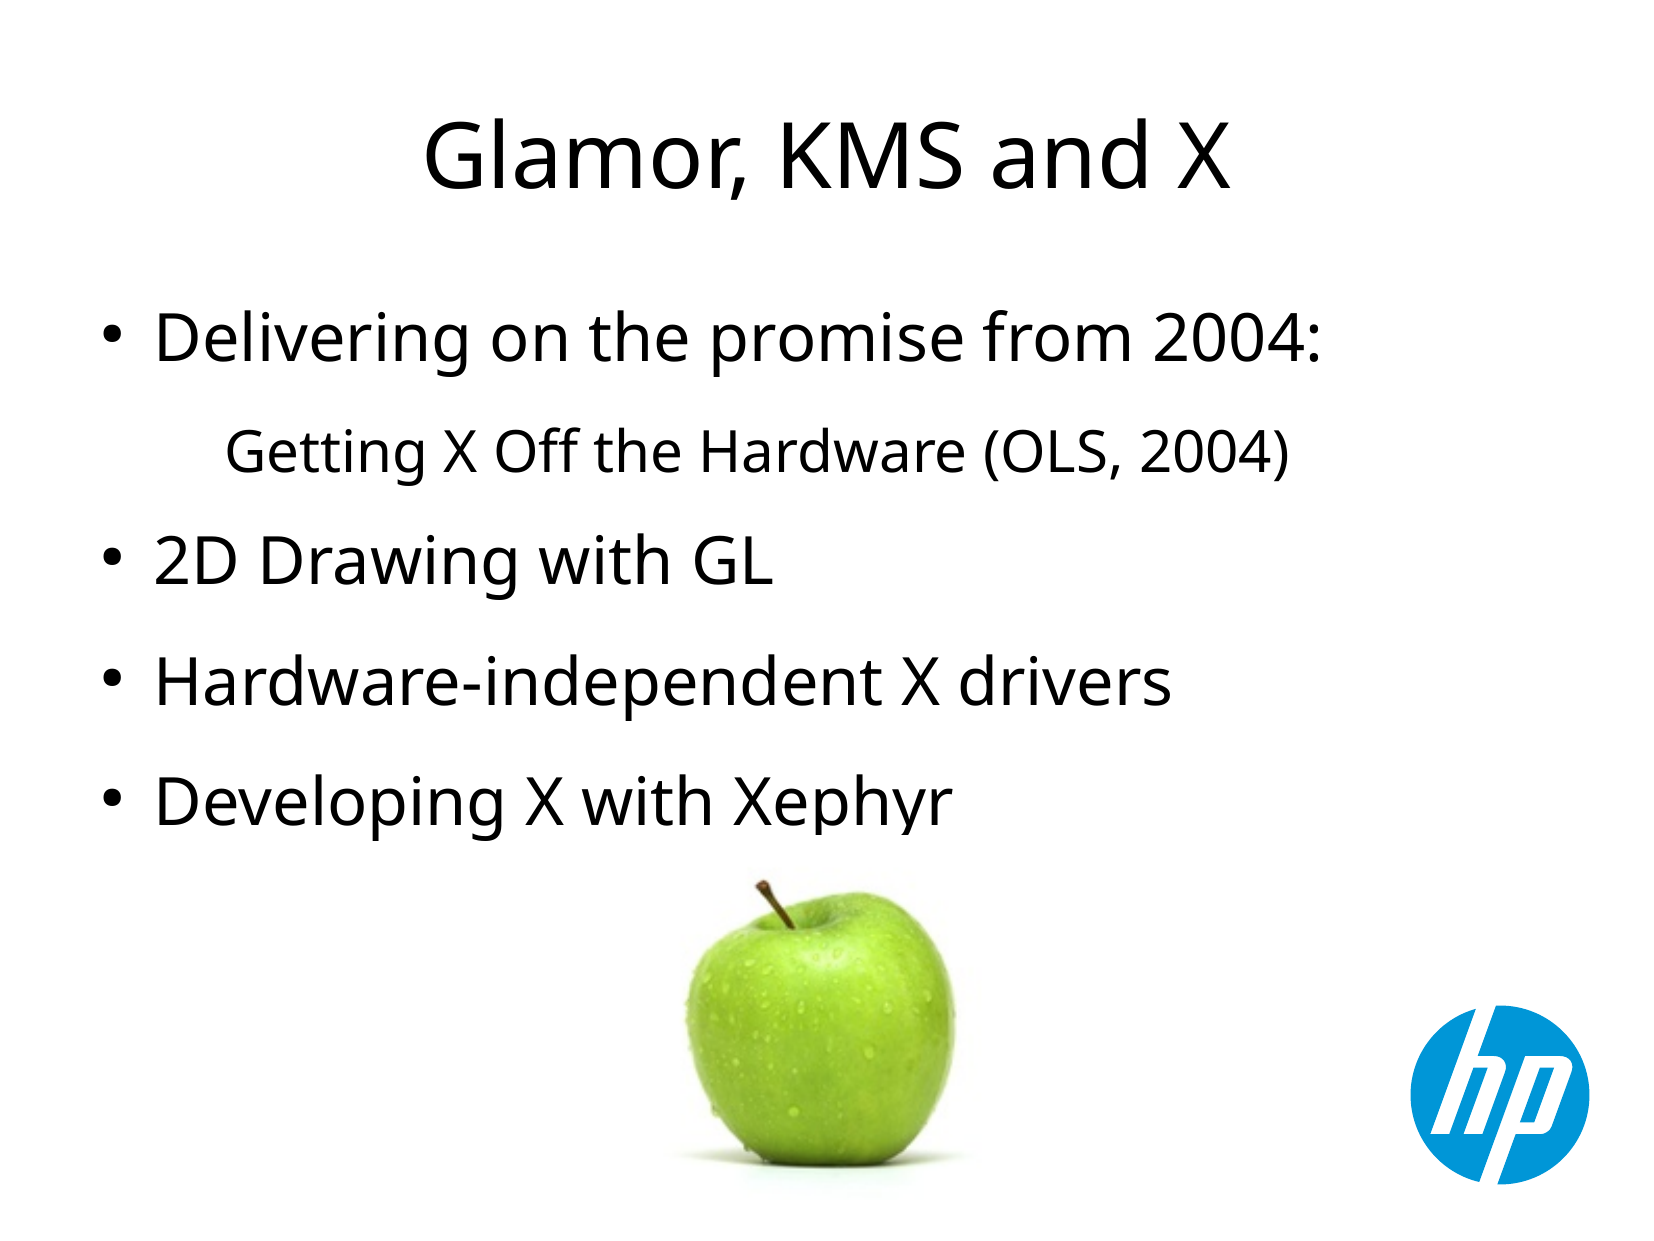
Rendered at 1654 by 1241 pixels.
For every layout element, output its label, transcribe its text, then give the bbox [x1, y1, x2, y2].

title Glamor, KMS and X [82, 49, 1571, 257]
picture [615, 835, 1032, 1201]
list Delivering on the promise from 2004: Getting X Off the Hardware (OLS, 2004) 2D Drawing with GL Hardware-independent X drivers Developing X with Xephyr [82, 290, 1571, 1010]
